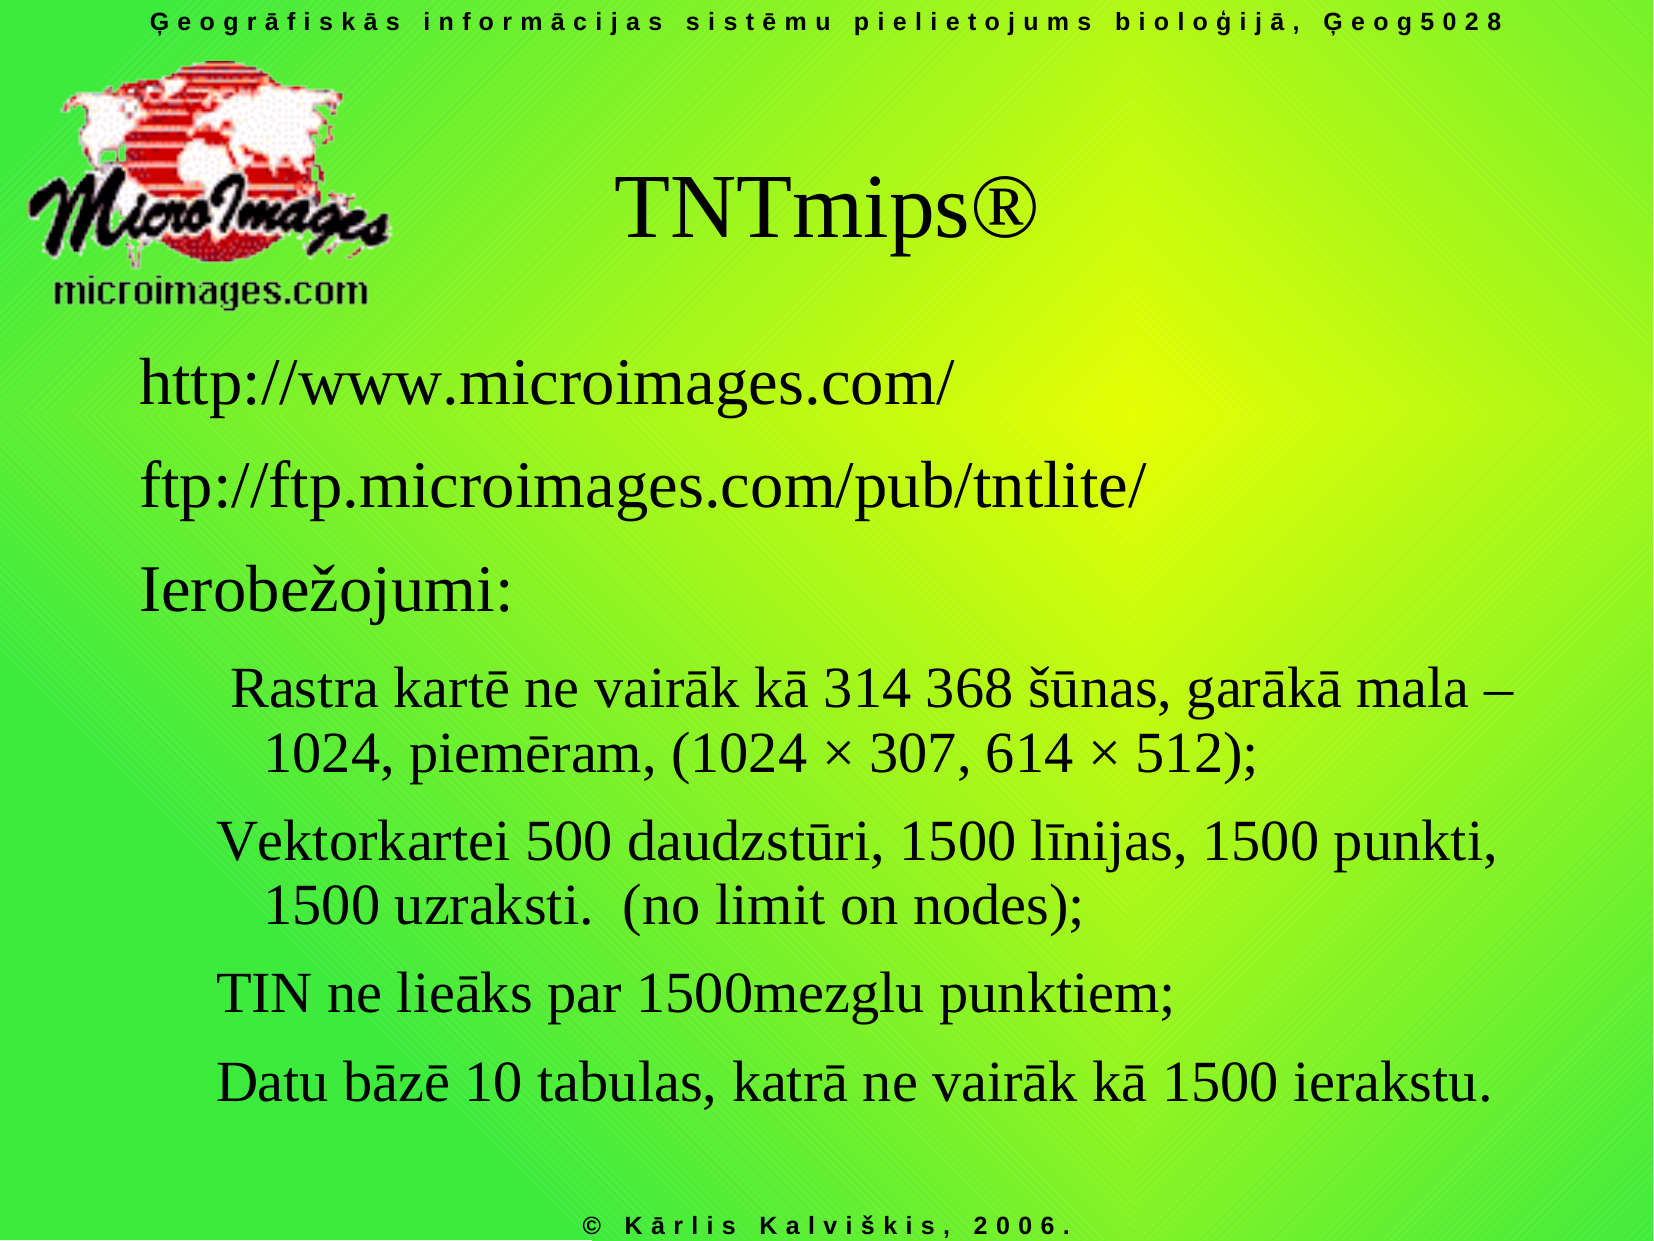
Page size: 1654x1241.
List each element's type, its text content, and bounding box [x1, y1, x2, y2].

title TNTmips® [399, 102, 1534, 311]
list http://www.microimages.com/ ftp://ftp.microimages.com/pub/tntlite/ Ierobežojumi: Rastra kartē ne vairāk kā 314 368 šūnas, garākā mala – 1024, piemēram, (1024 × 307, 614 × 512); Vektorkartei 500 daudzstūri, 1500 līnijas, 1500 punkti, 1500 uzraksti. (no limit on nodes); TIN ne lieāks par 1500mezglu punktiem; Datu bāzē 10 tabulas, katrā ne vairāk kā 1500 ierakstu. [121, 344, 1534, 1185]
picture [28, 61, 399, 322]
